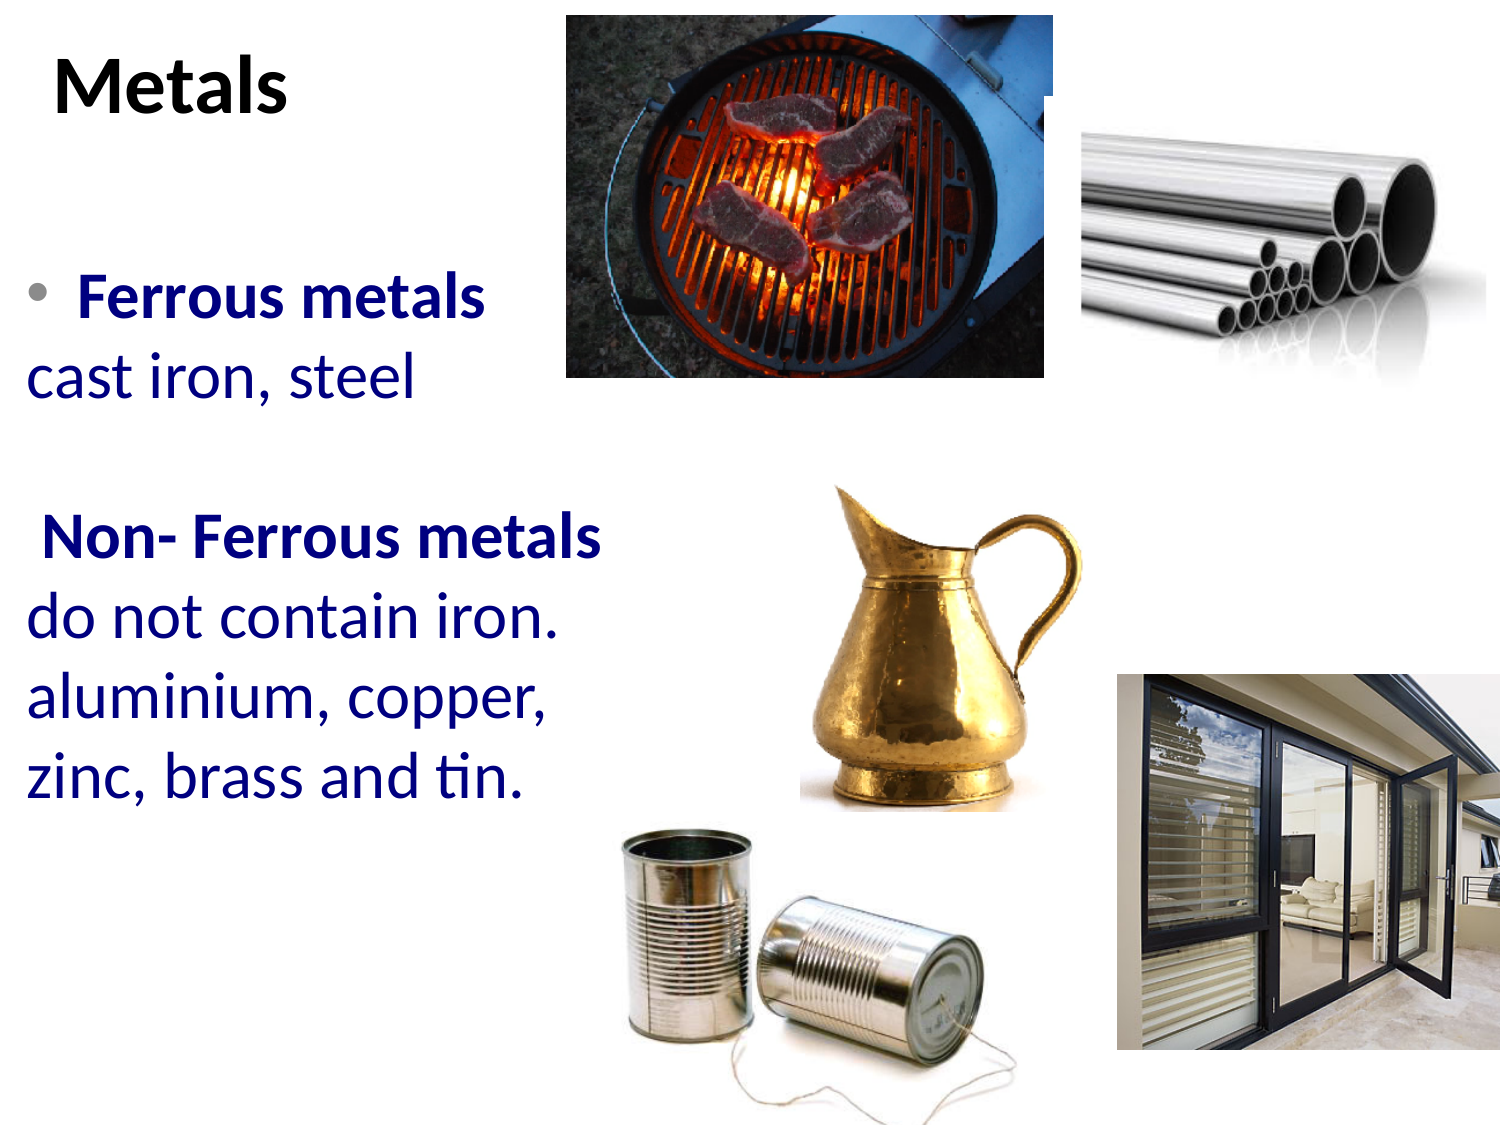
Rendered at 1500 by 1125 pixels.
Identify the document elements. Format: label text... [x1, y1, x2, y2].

picture [566, 15, 1500, 1125]
picture [1117, 674, 1500, 1050]
text_box Metals [37, 44, 566, 138]
text_box Ferrous metals cast iron, steel Non- Ferrous metals do not contain iron. aluminium, copper, zinc, brass and tin. [11, 468, 662, 1125]
